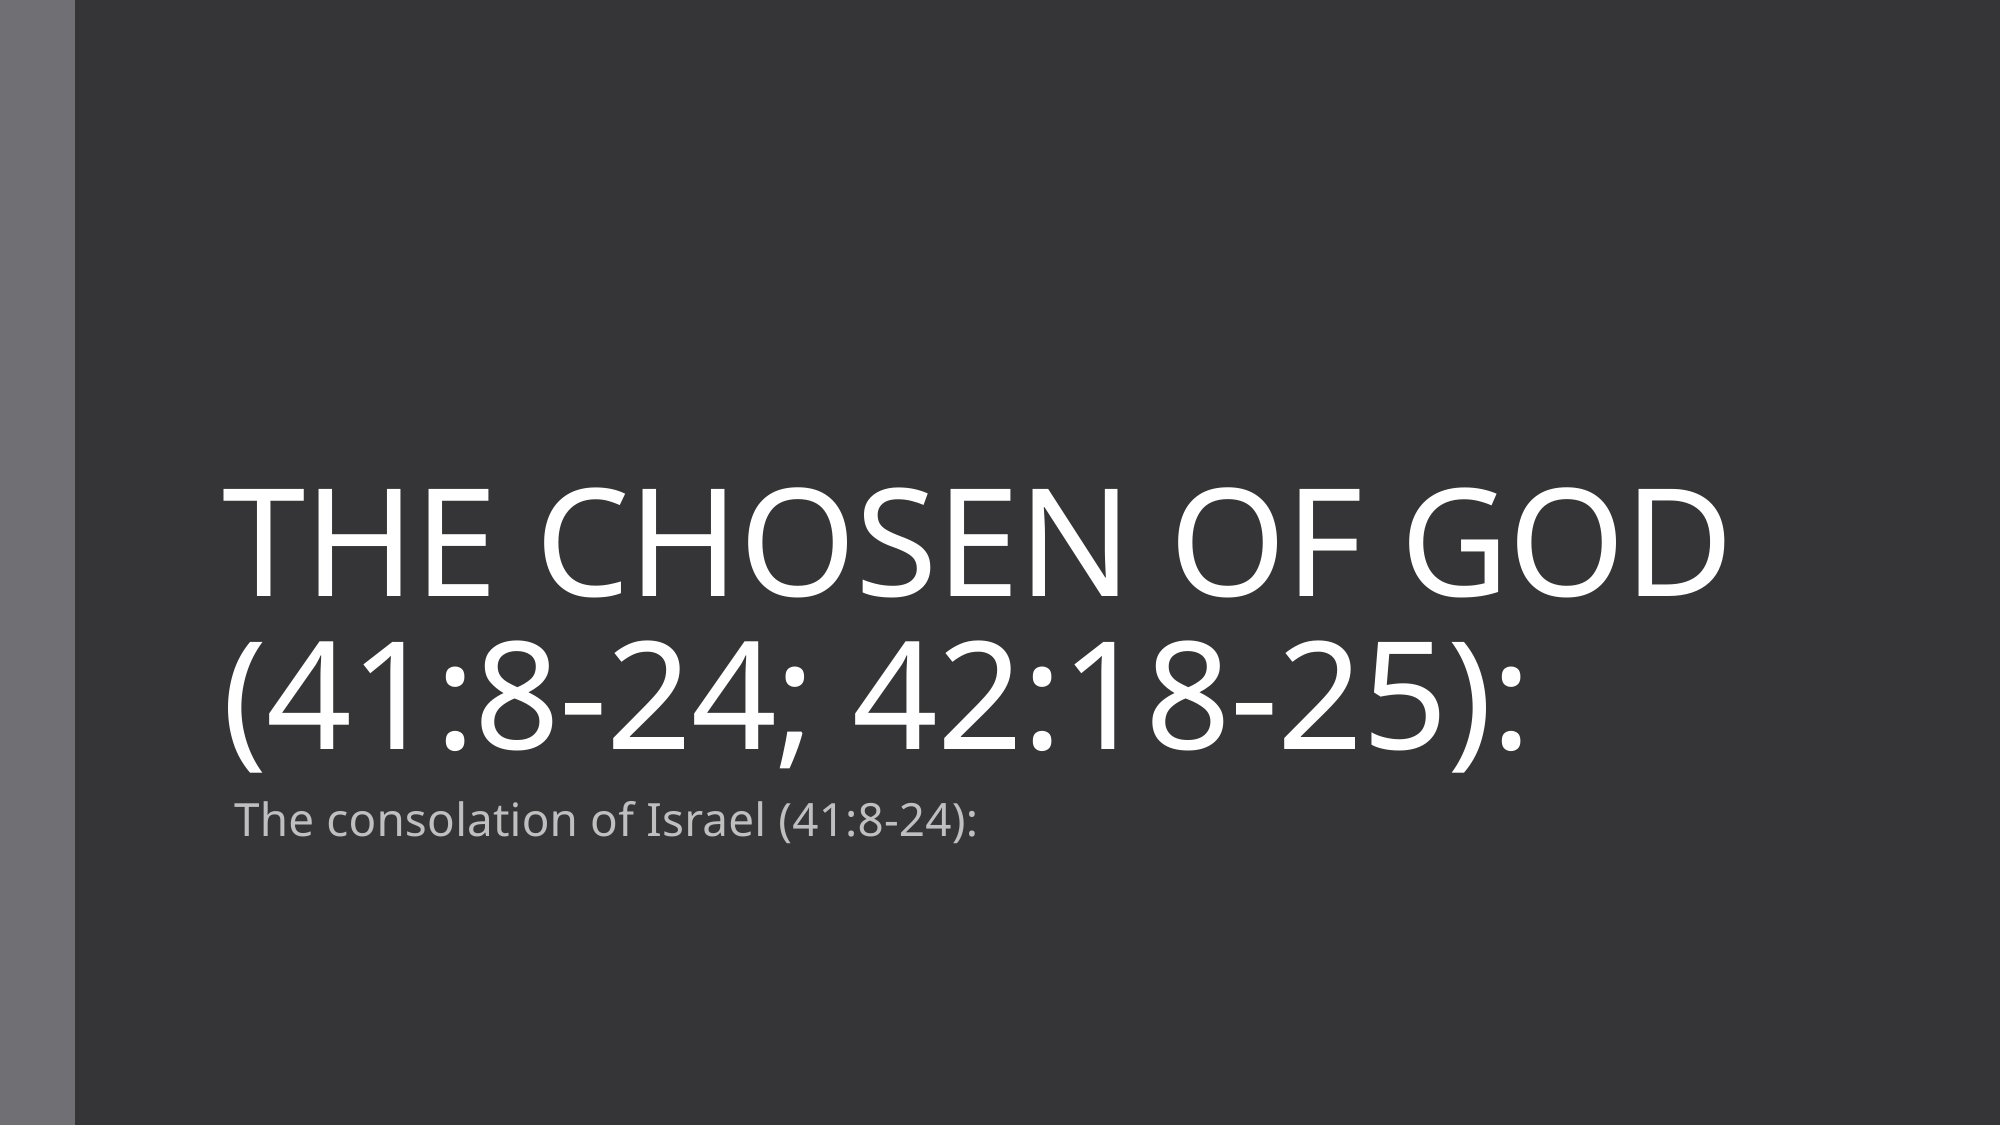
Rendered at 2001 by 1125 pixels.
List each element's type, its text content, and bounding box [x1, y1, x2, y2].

subtitle The consolation of Israel (41:8-24): [206, 787, 1752, 1066]
title THE CHOSEN OF GOD (41:8-24; 42:18-25): [206, 124, 1752, 787]
